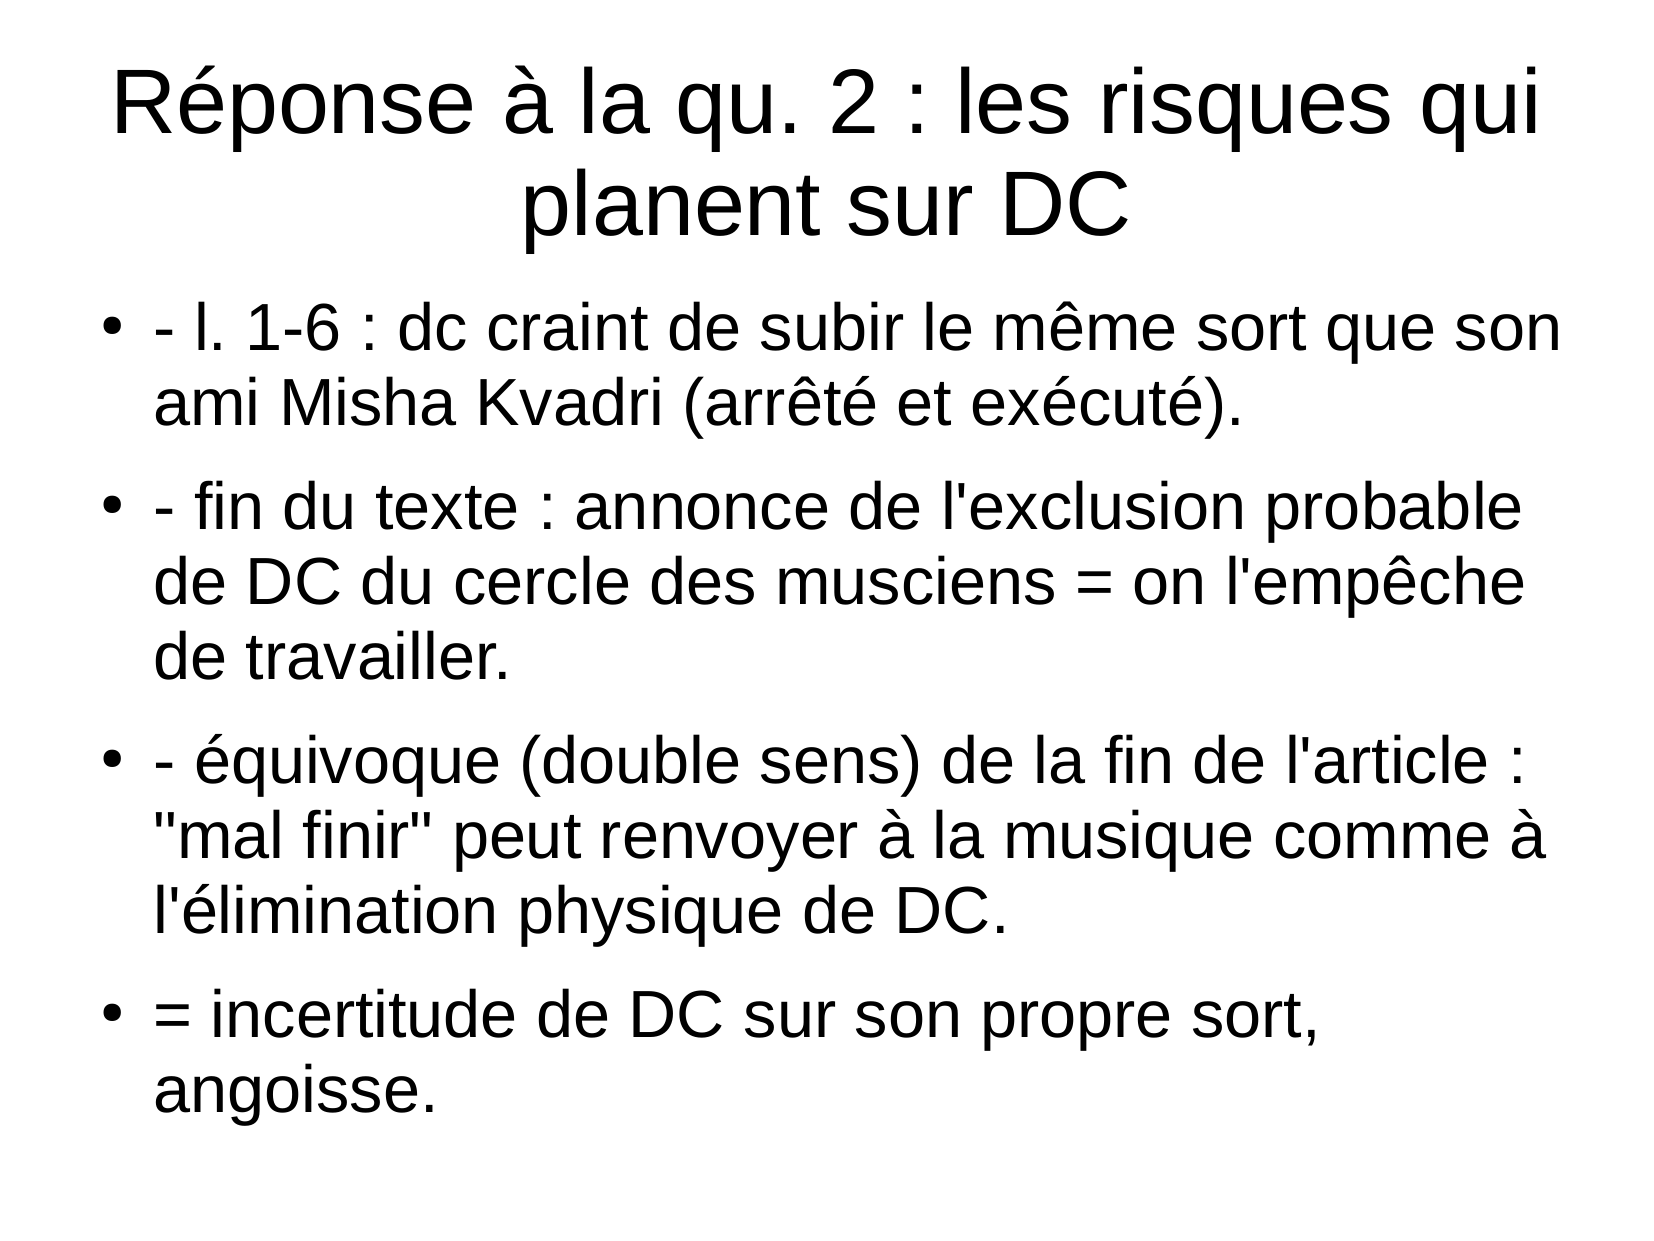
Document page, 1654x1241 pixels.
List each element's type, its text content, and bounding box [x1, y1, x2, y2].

title Réponse à la qu. 2 : les risques qui planent sur DC [82, 49, 1571, 257]
list - l. 1-6 : dc craint de subir le même sort que son ami Misha Kvadri (arrêté et exécuté). - fin du texte : annonce de l'exclusion probable de DC du cercle des musciens = on l'empêche de travailler. - équivoque (double sens) de la fin de l'article : "mal finir" peut renvoyer à la musique comme à l'élimination physique de DC. = incertitude de DC sur son propre sort, angoisse. [82, 290, 1571, 1127]
